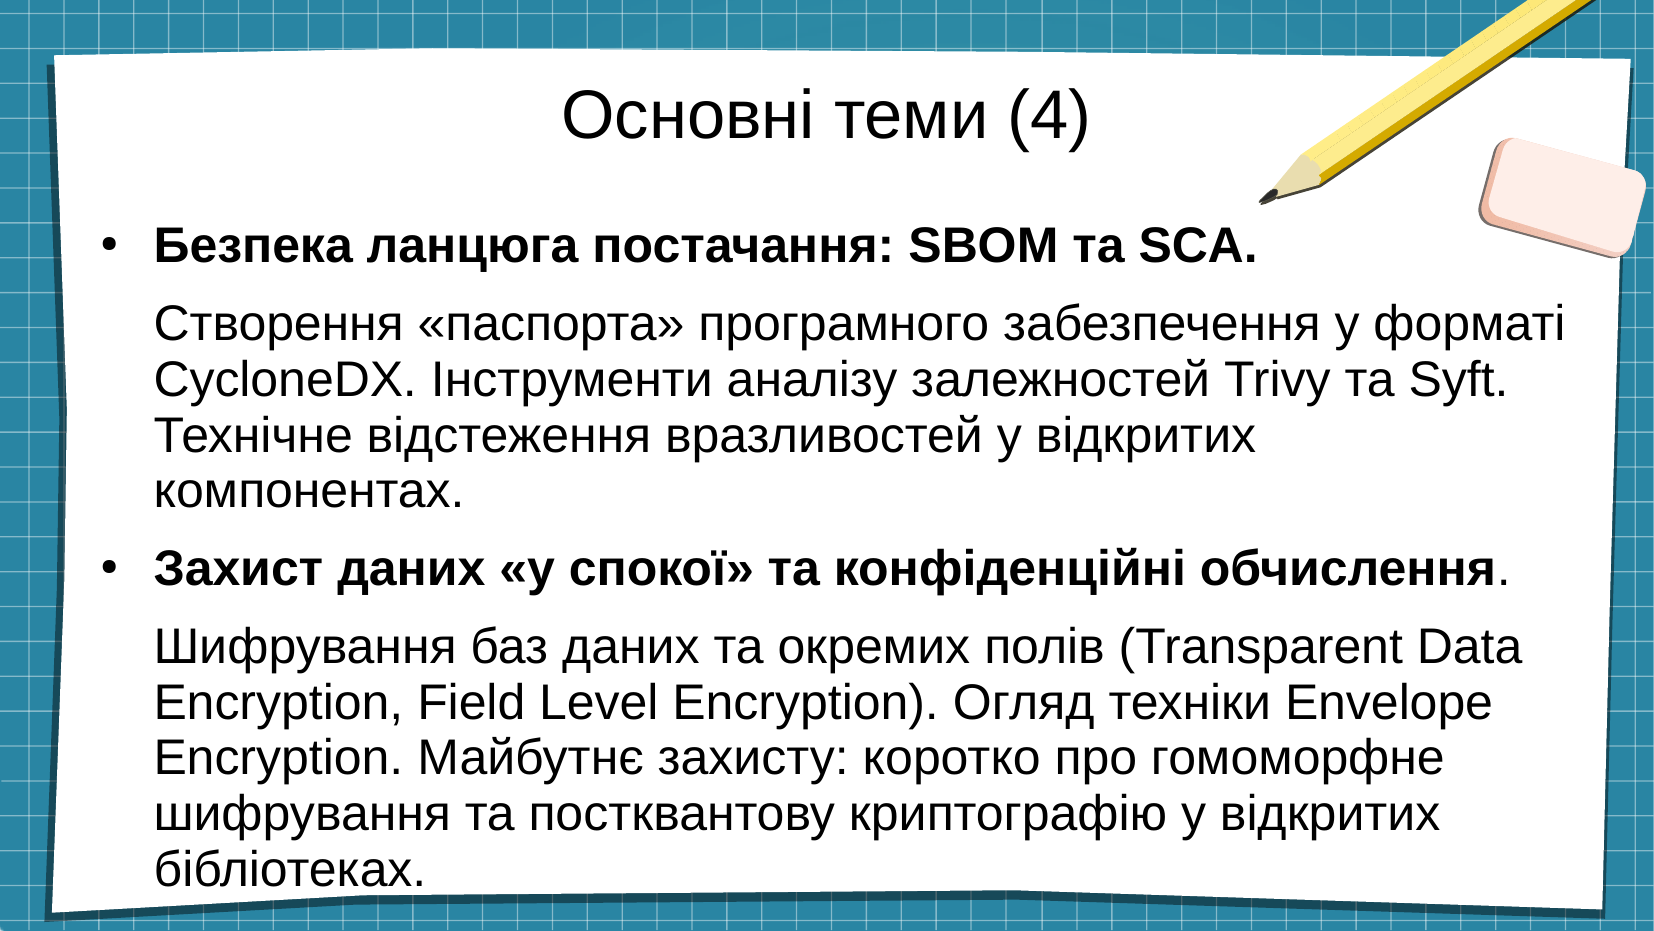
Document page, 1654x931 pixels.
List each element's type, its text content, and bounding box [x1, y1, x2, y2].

title Основні теми (4) [82, 37, 1571, 193]
list Безпека ланцюга постачання: SBOM та SCA. Створення «паспорта» програмного забезпечення у форматі CycloneDX. Інструменти аналізу залежностей Trivy та Syft. Технічне відстеження вразливостей у відкритих компонентах. Захист даних «у спокої» та конфіденційні обчислення. Шифрування баз даних та окремих полів (Transparent Data Encryption, Field Level Encryption). Огляд техніки Envelope Encryption. Майбутнє захисту: коротко про гомоморфне шифрування та постквантову криптографію у відкритих бібліотеках. [82, 217, 1571, 916]
